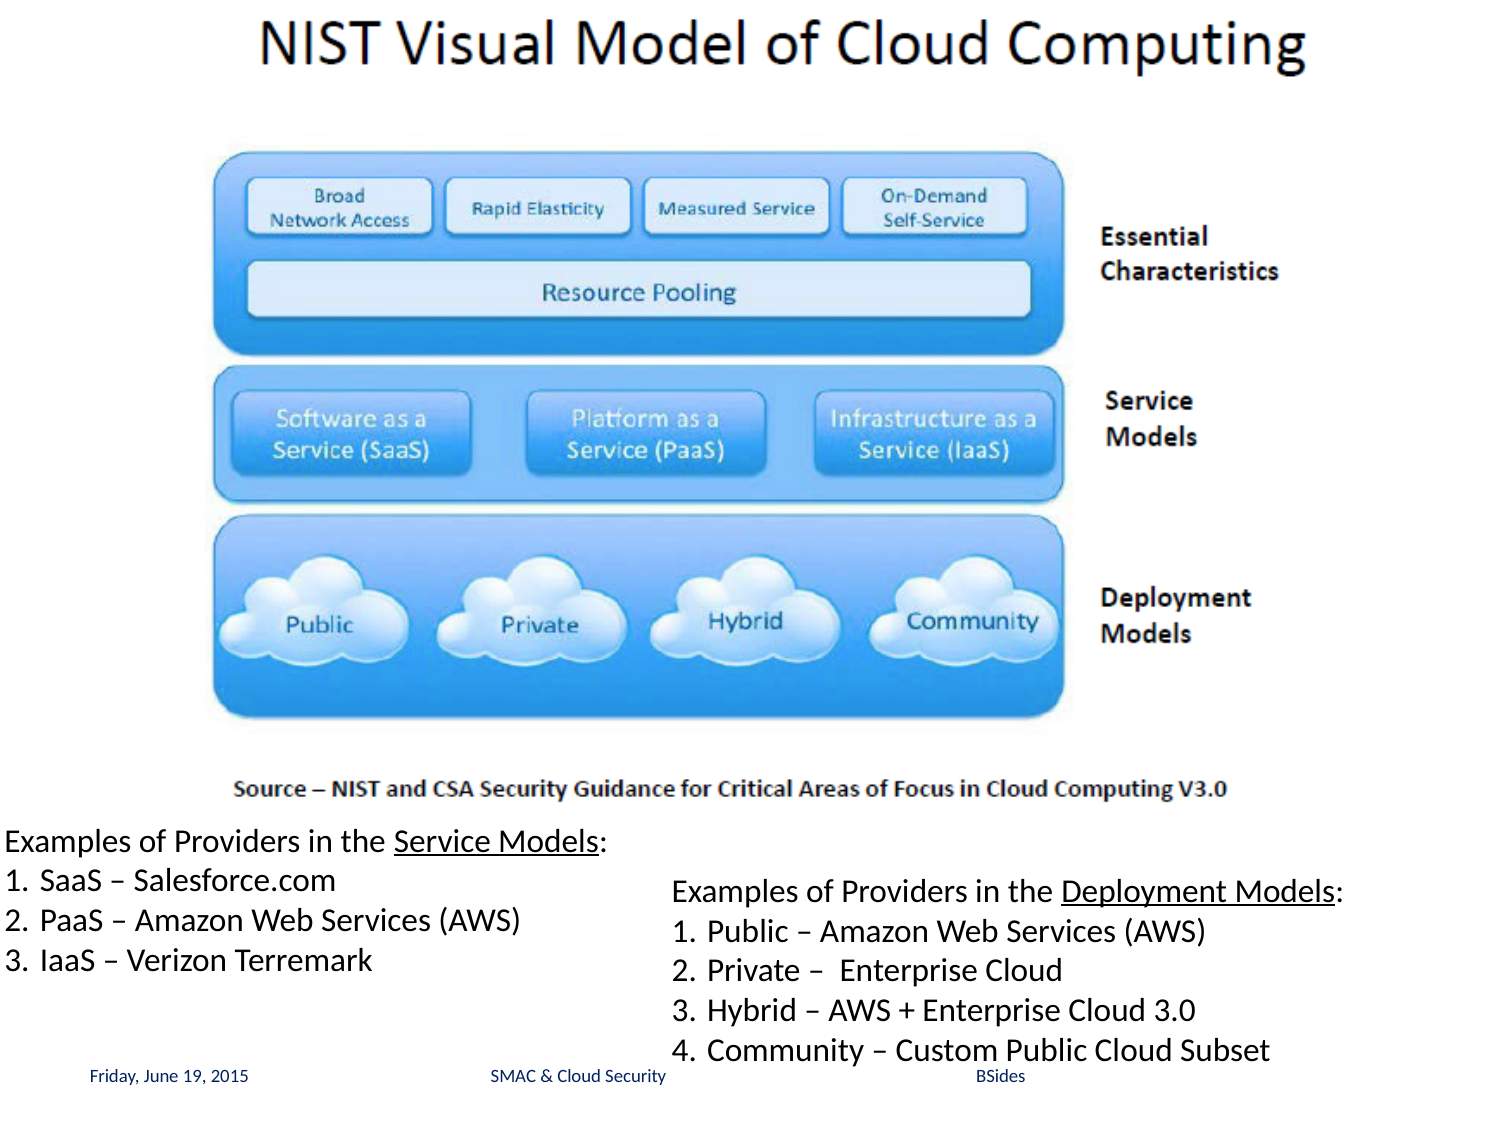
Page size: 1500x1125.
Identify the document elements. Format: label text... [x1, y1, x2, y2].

text_box Examples of Providers in the Deployment Models: Public – Amazon Web Services (AWS) Private – Enterprise Cloud Hybrid – AWS + Enterprise Cloud 3.0 Community – Custom Public Cloud Subset [656, 861, 1500, 1076]
text_box Friday, June 19, 2015 SMAC & Cloud Security BSides [74, 1042, 1395, 1103]
picture [171, 0, 1338, 816]
text_box Examples of Providers in the Service Models: SaaS – Salesforce.com PaaS – Amazon Web Services (AWS) IaaS – Verizon Terremark [0, 811, 767, 986]
